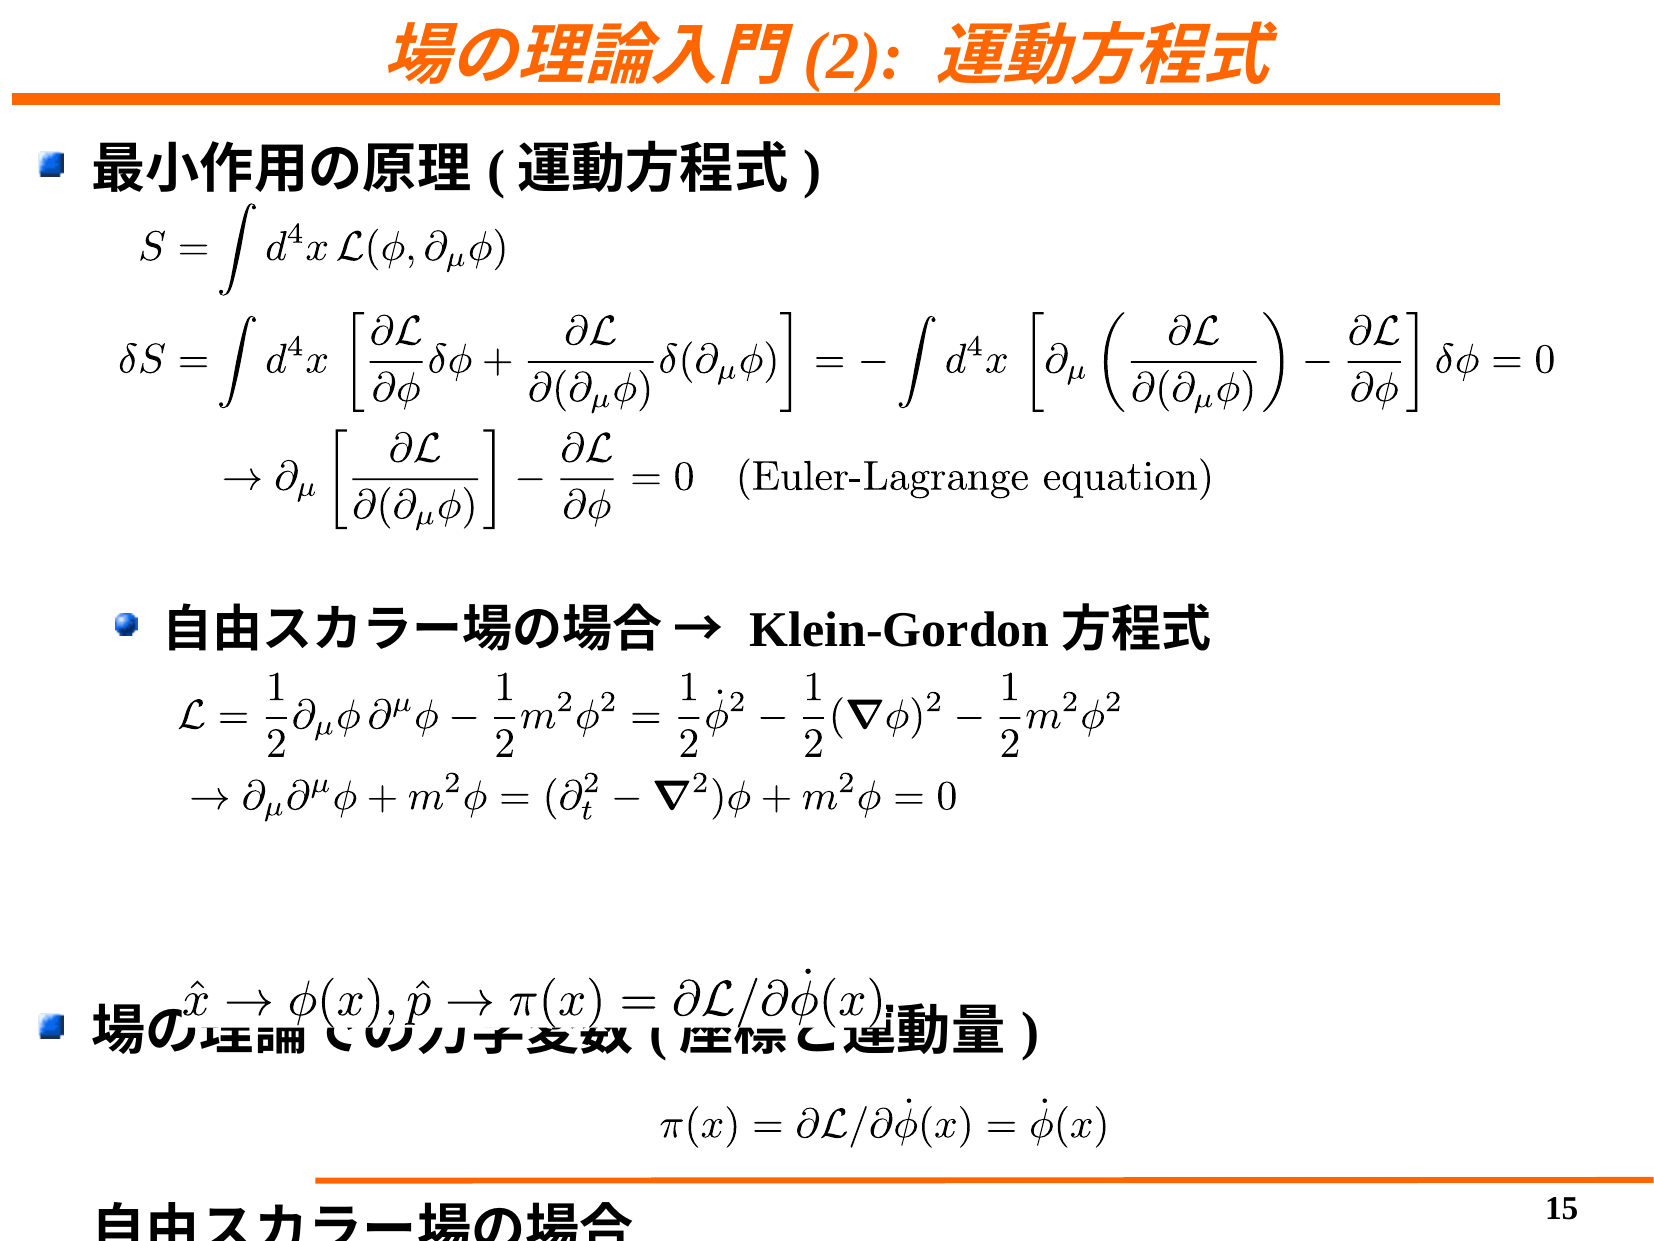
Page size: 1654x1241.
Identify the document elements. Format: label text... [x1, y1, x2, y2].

title 場の理論入門(2): 運動方程式 [0, 0, 1654, 99]
text_box [181, 968, 886, 1028]
text_box [659, 1098, 1110, 1148]
text_box [177, 672, 1122, 822]
list 最小作用の原理(運動方程式) 自由スカラー場の場合 → Klein-Gordon方程式 場の理論での力学変数(座標と運動量) 自由スカラー場の場合 [20, 124, 1621, 1137]
text_box [118, 203, 1556, 531]
